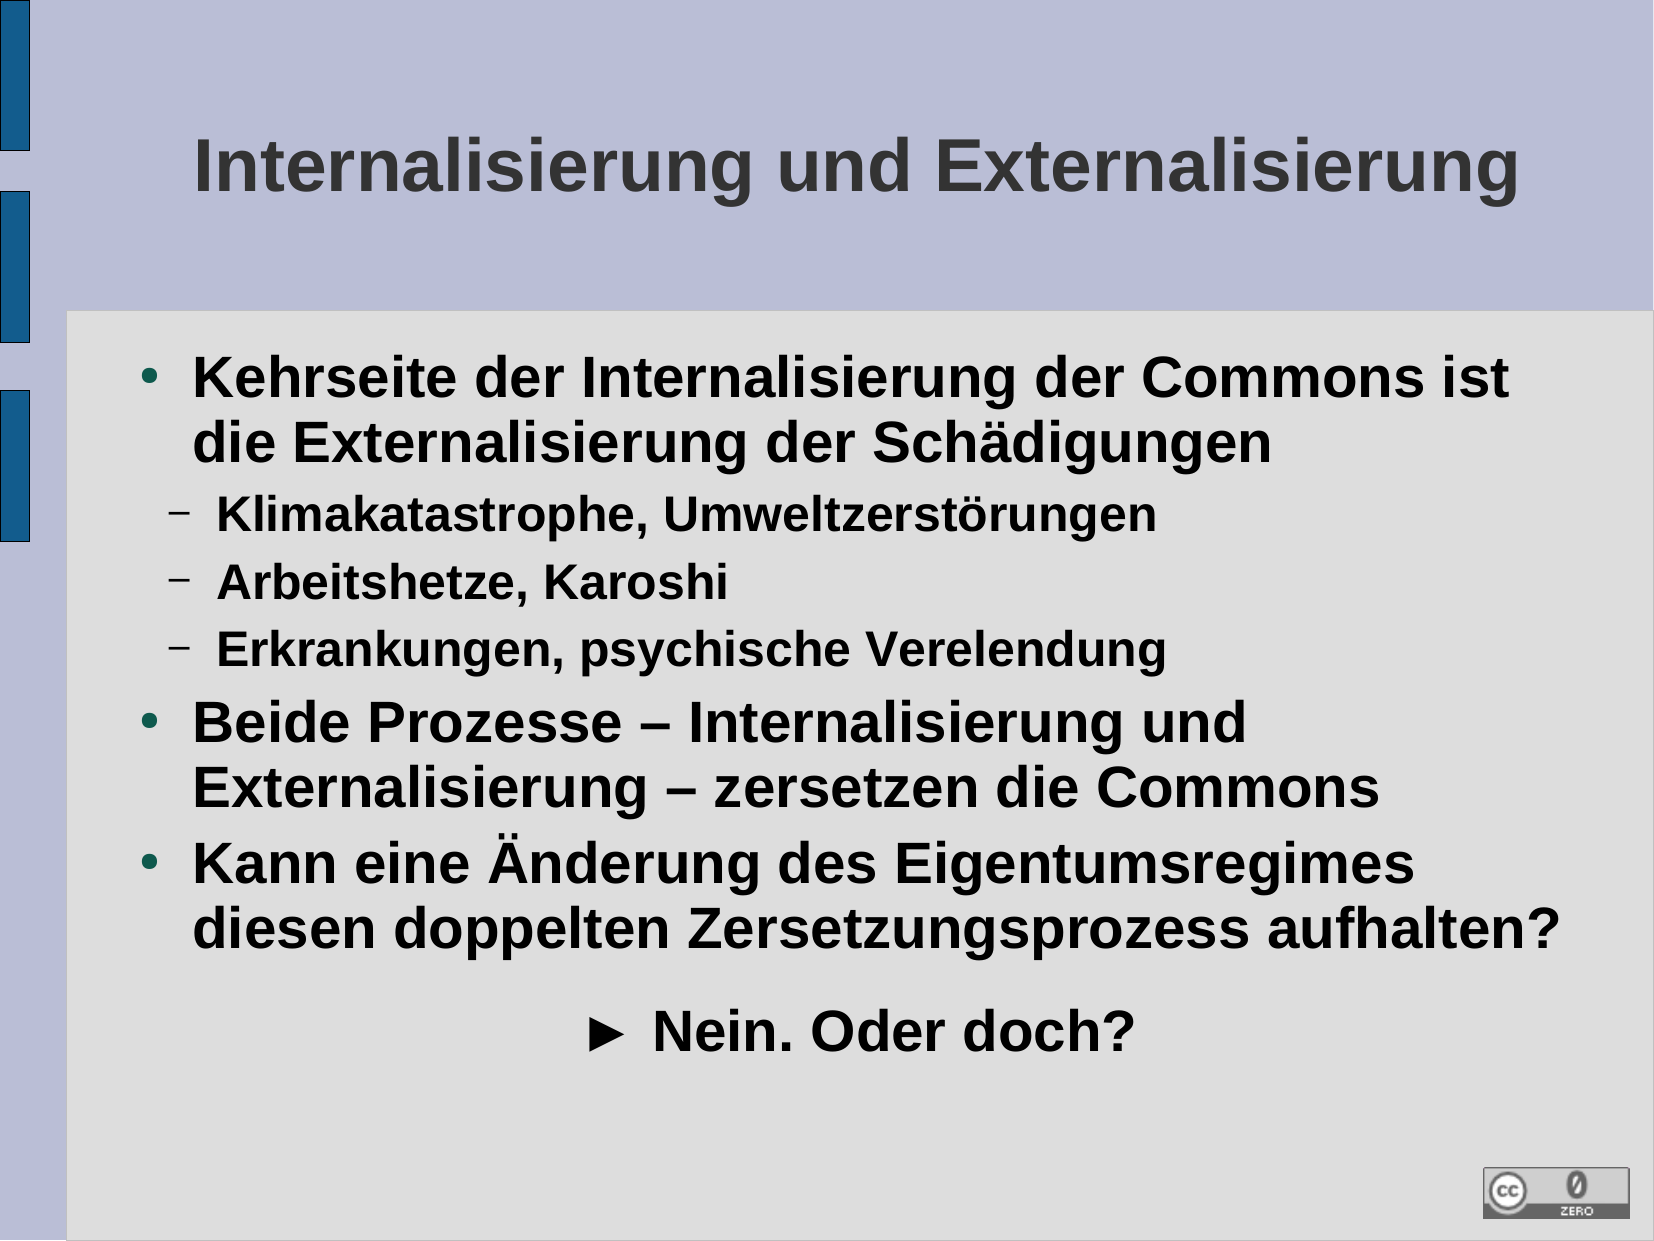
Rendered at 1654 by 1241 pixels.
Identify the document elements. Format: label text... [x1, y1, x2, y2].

list Kehrseite der Internalisierung der Commons ist die Externalisierung der Schädigungen Klimakatastrophe, Umweltzerstörungen Arbeitshetze, Karoshi Erkrankungen, psychische Verelendung Beide Prozesse – Internalisierung und Externalisierung – zersetzen die Commons Kann eine Änderung des Eigentumsregimes diesen doppelten Zersetzungsprozess aufhalten? ► Nein. Oder doch? [121, 344, 1595, 1152]
title Internalisierung und Externalisierung [121, 61, 1595, 269]
picture [1483, 1167, 1630, 1219]
